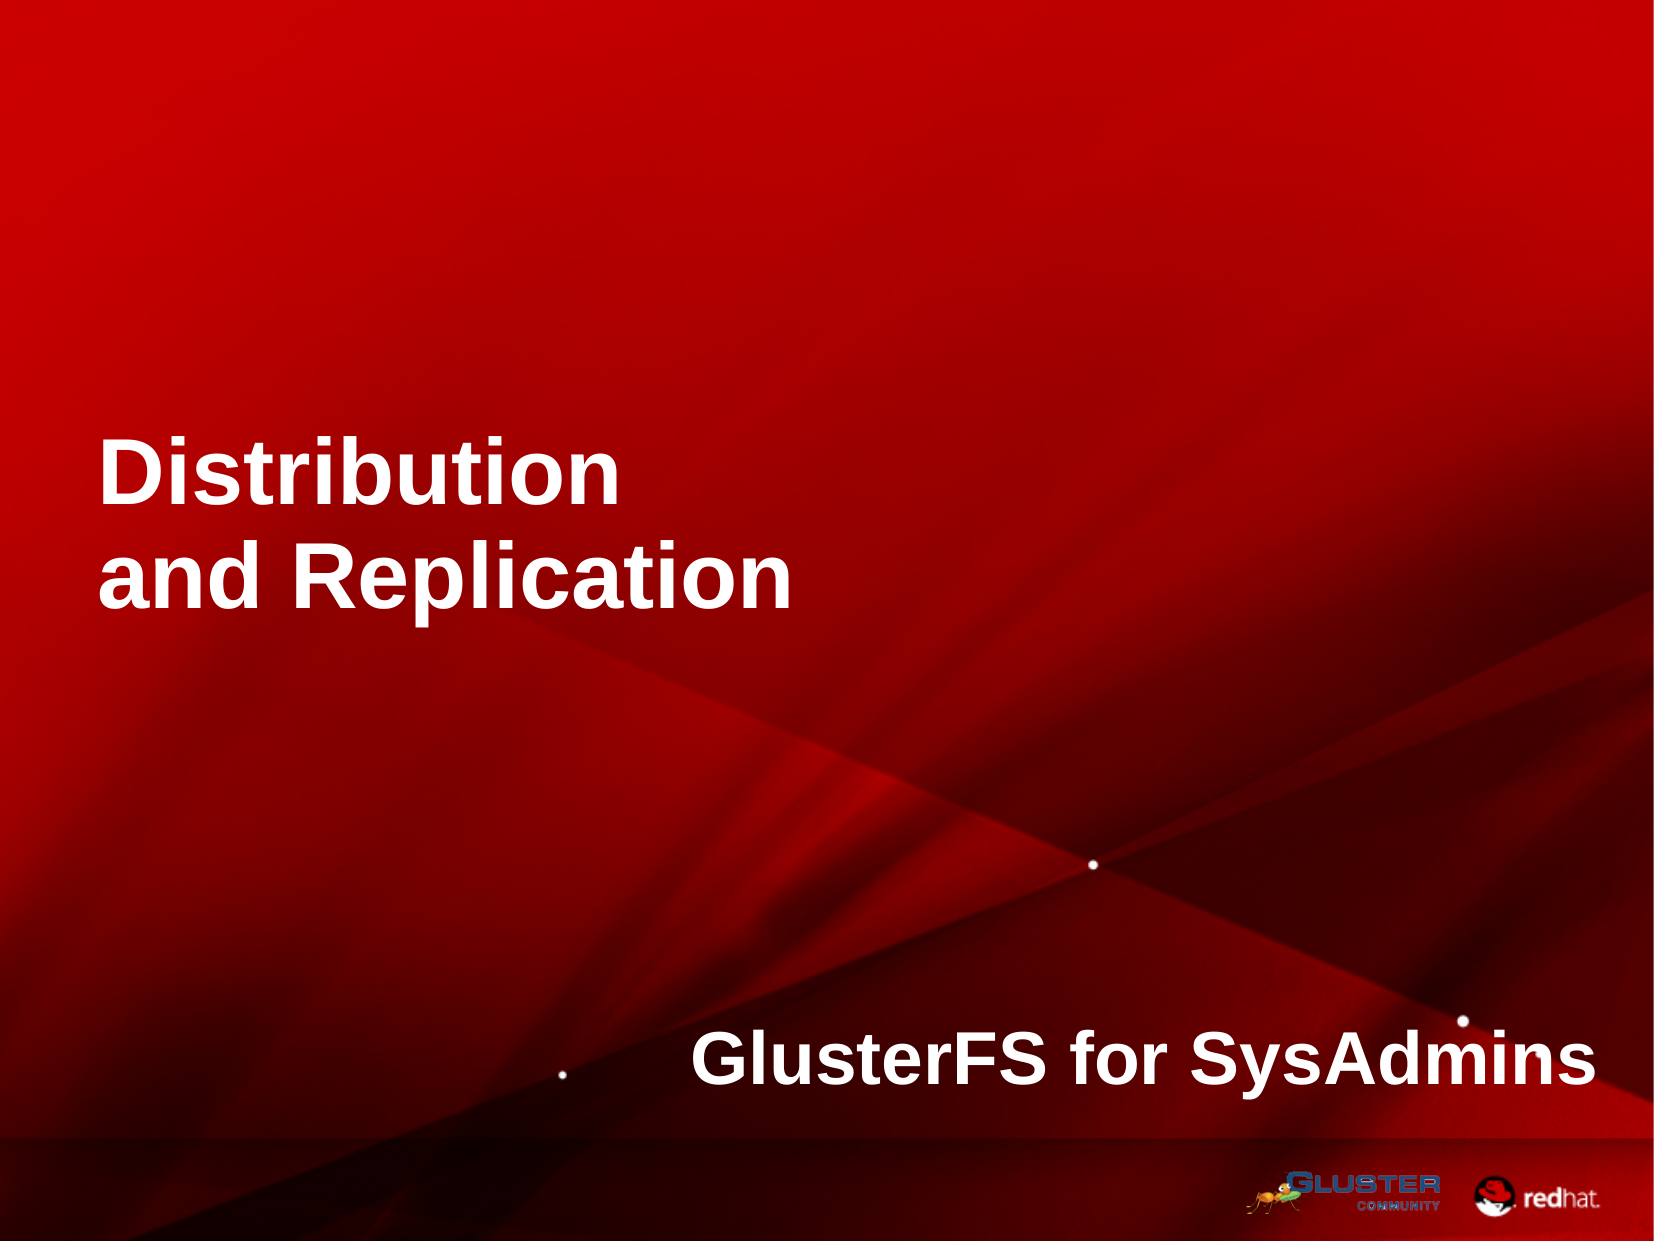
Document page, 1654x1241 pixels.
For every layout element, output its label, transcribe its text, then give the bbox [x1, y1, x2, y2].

title Distribution and Replication [97, 419, 1586, 630]
picture [0, 0, 1654, 1241]
text_box GlusterFS for SysAdmins [675, 963, 1614, 1111]
